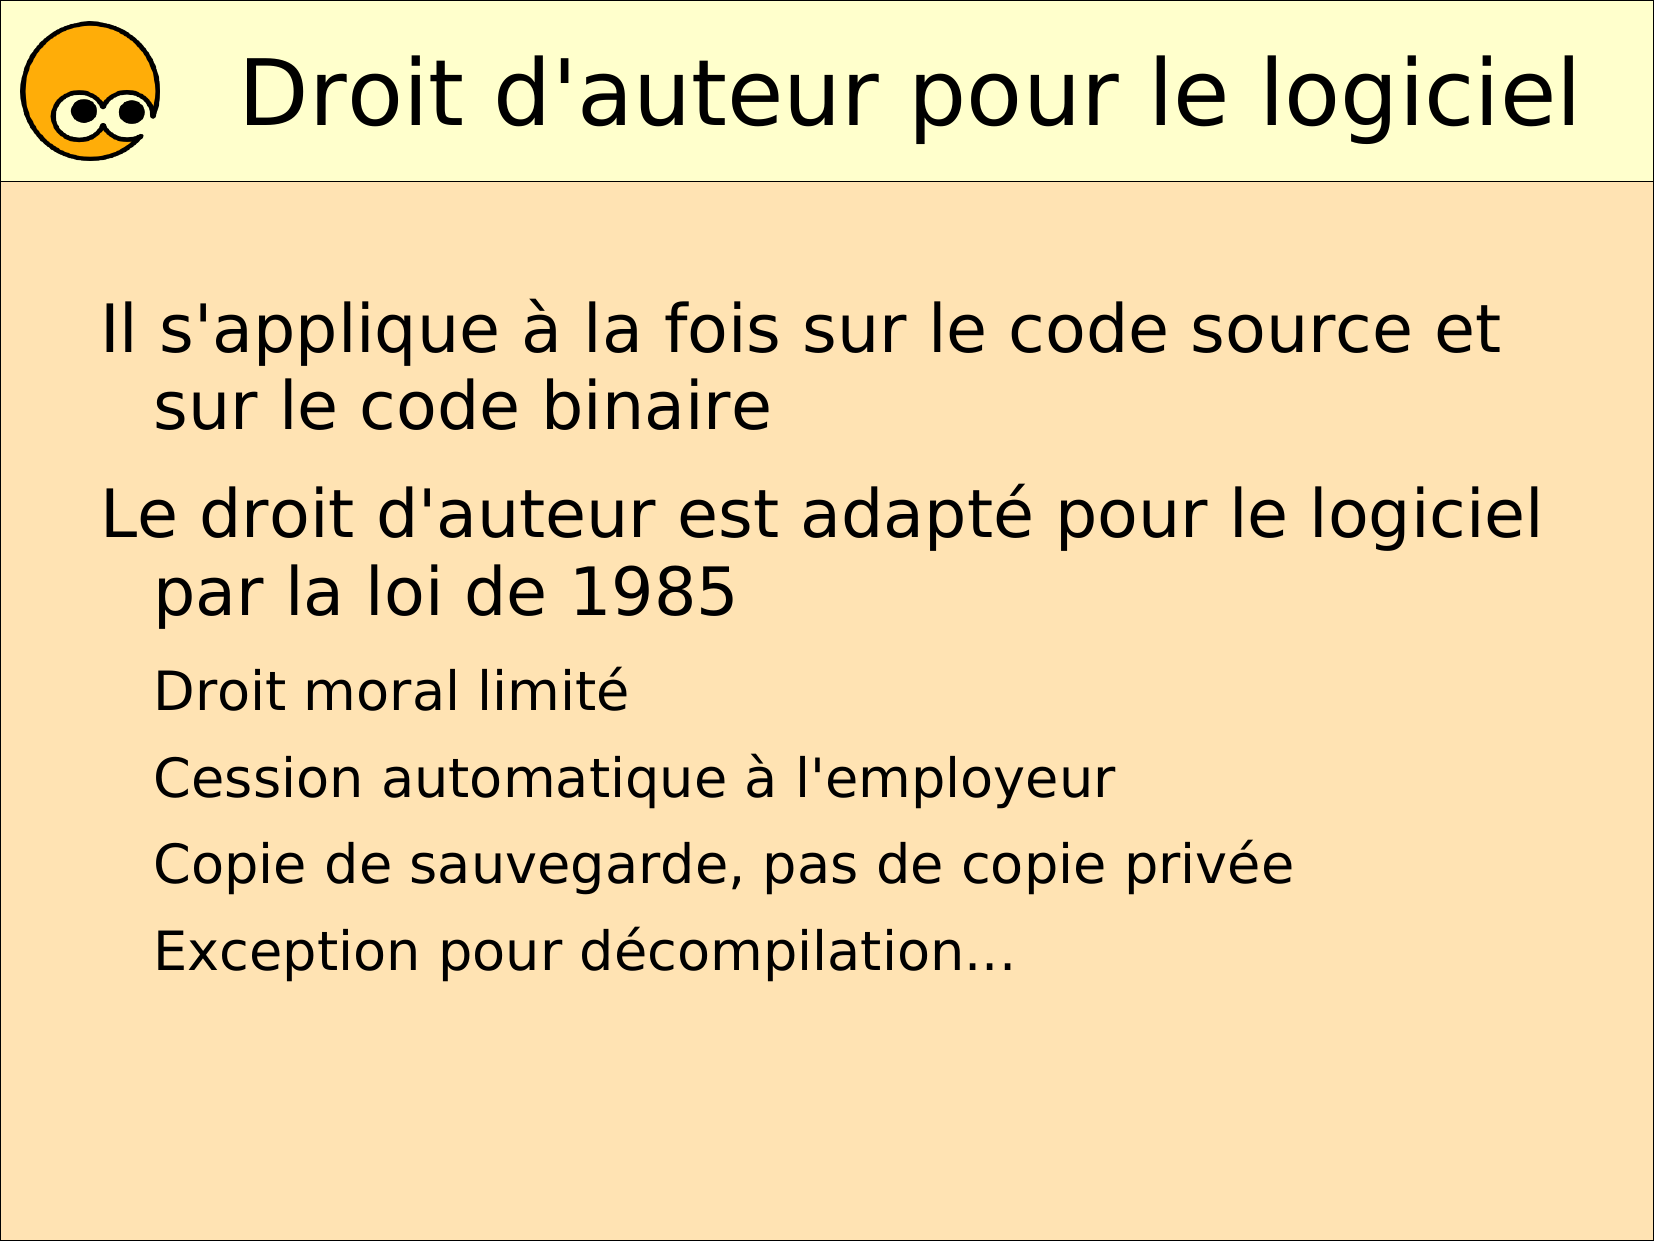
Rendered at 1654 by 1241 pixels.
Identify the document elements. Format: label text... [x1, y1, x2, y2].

list Il s'applique à la fois sur le code source et sur le code binaire Le droit d'auteur est adapté pour le logiciel par la loi de 1985 Droit moral limité Cession automatique à l'employeur Copie de sauvegarde, pas de copie privée Exception pour décompilation... [82, 290, 1571, 1109]
title Droit d'auteur pour le logiciel [203, 33, 1620, 154]
picture [20, 21, 160, 161]
